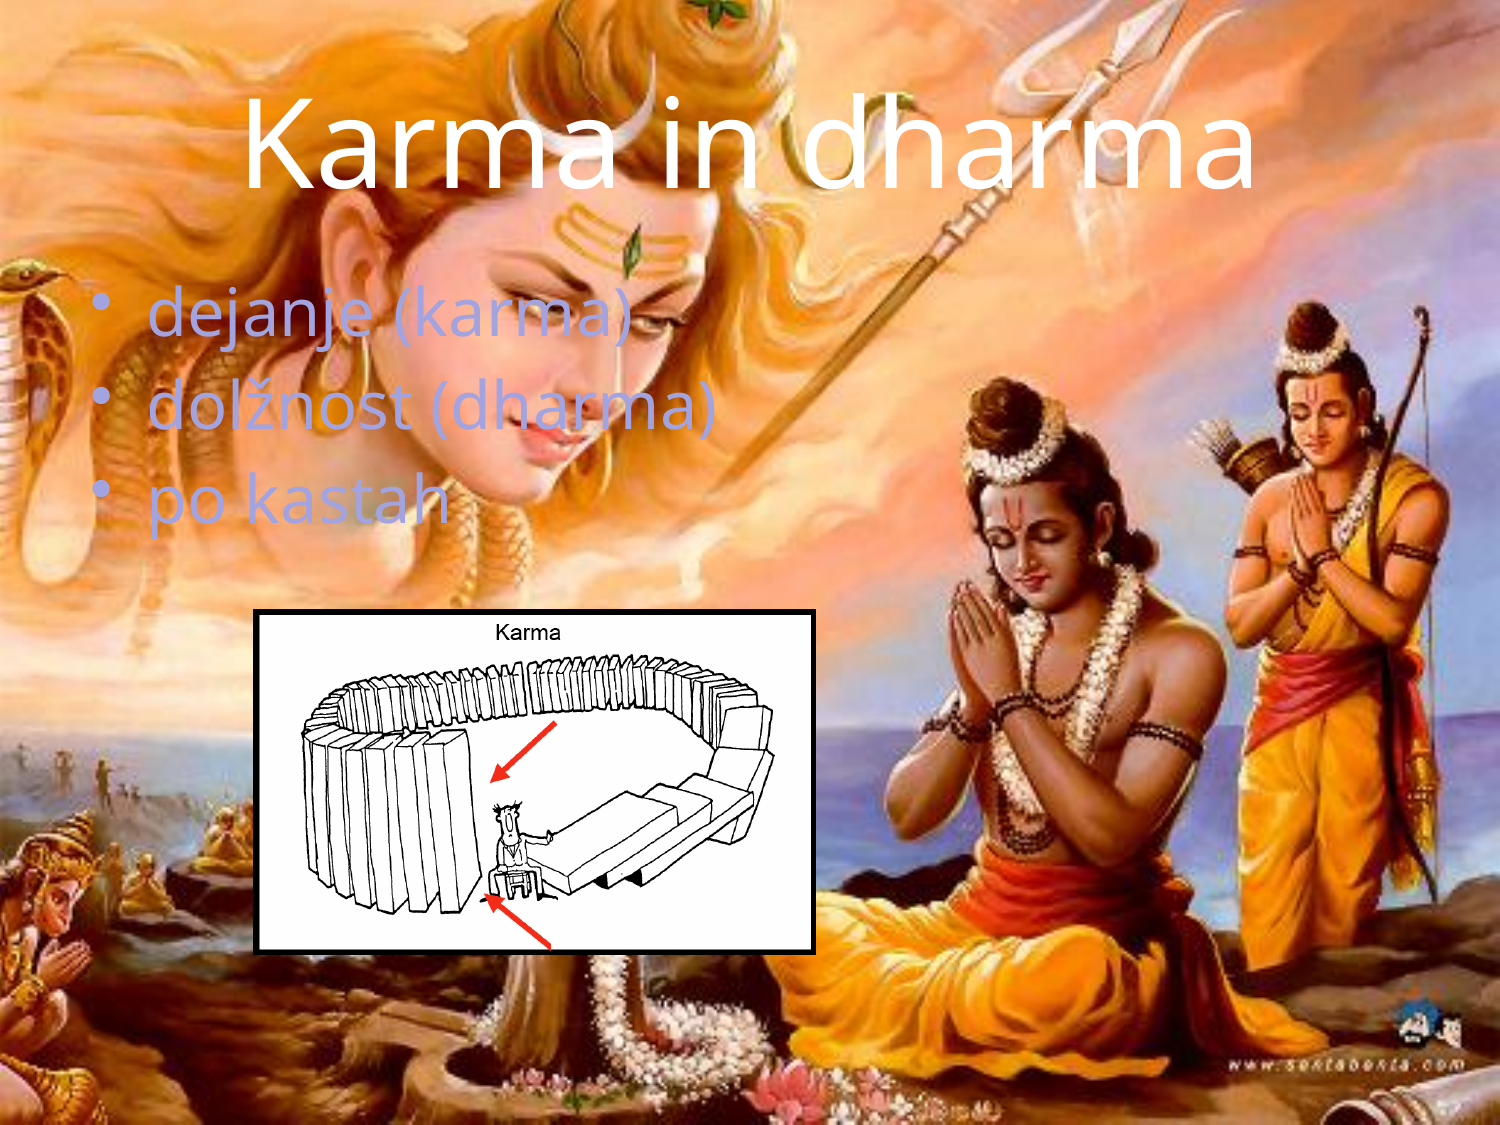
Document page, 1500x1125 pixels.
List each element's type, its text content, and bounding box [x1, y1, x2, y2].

list dejanje (karma) dolžnost (dharma) po kastah [75, 262, 1425, 1005]
title Karma in dharma [75, 45, 1425, 233]
picture [0, 0, 1500, 1125]
